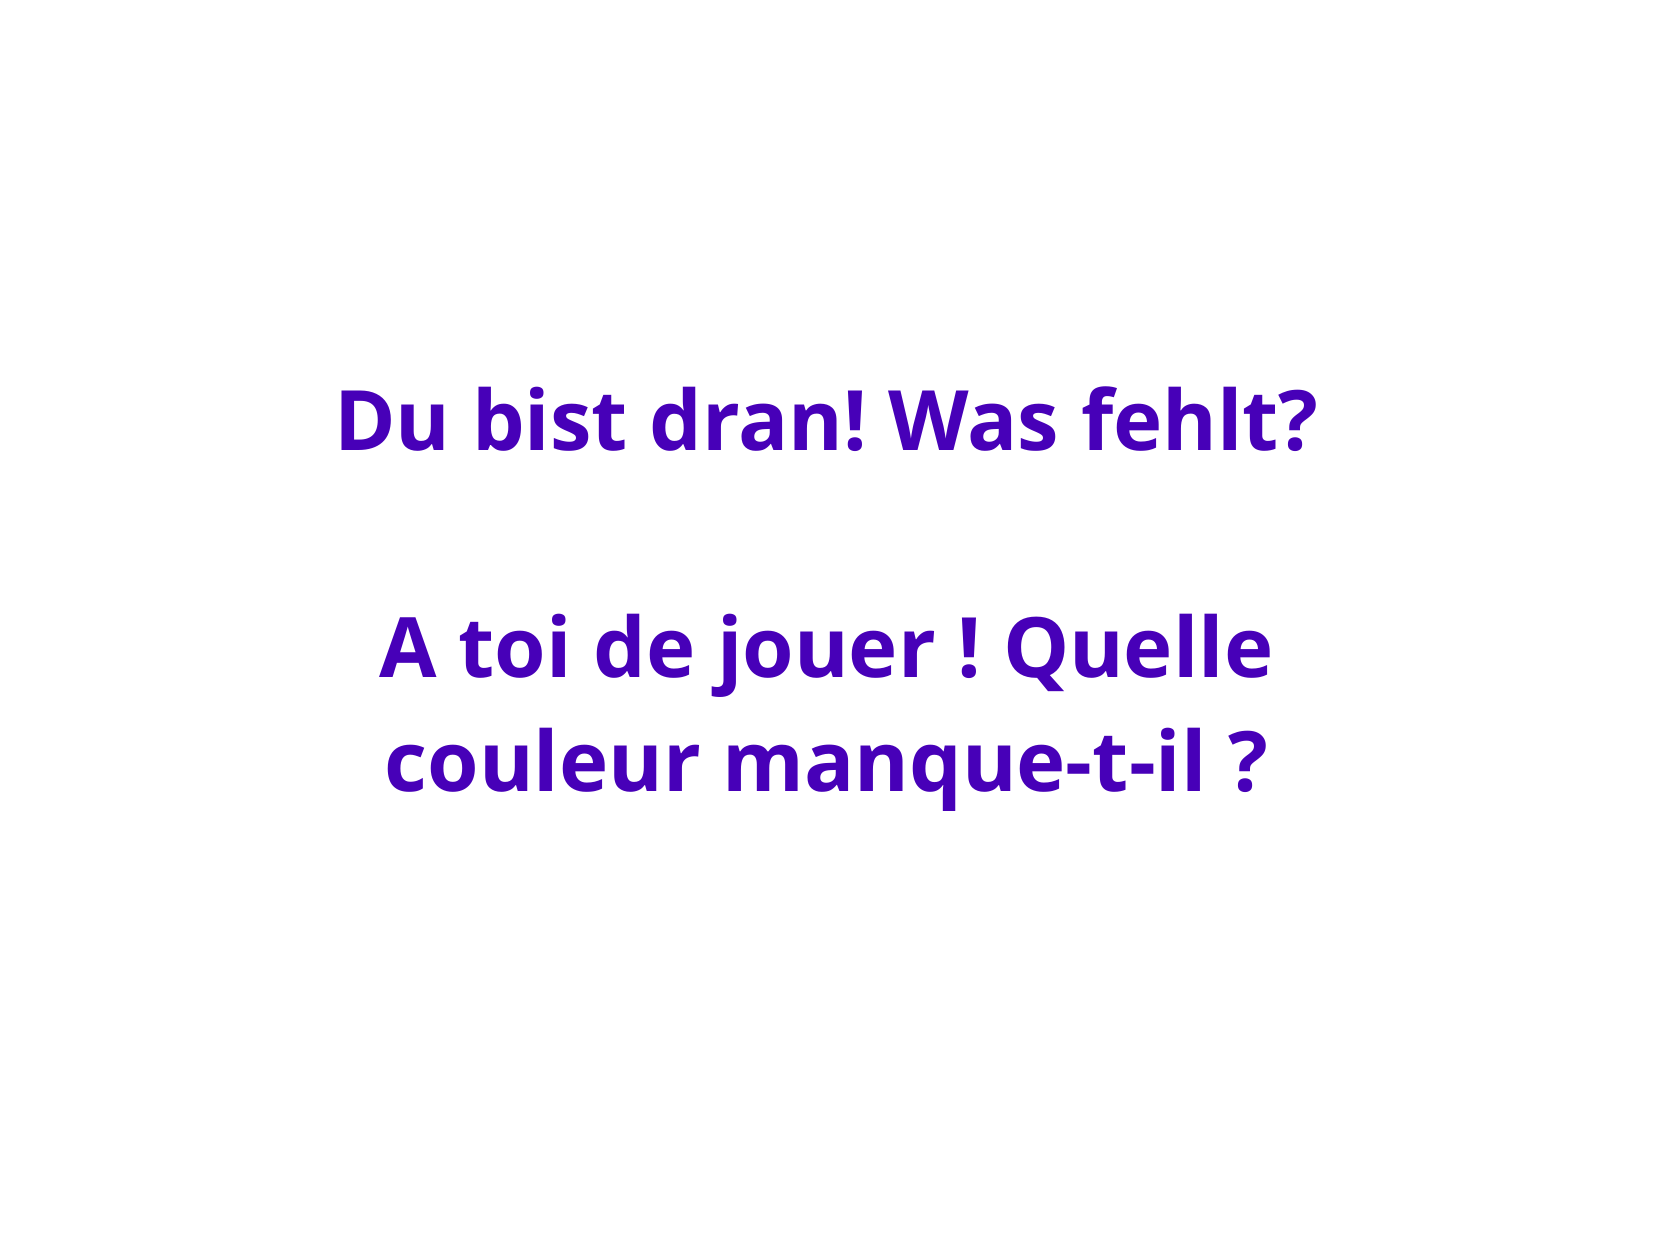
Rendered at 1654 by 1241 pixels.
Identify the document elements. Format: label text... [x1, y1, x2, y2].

text_box Du bist dran! Was fehlt? A toi de jouer ! Quelle couleur manque-t-il ? [236, 354, 1418, 834]
